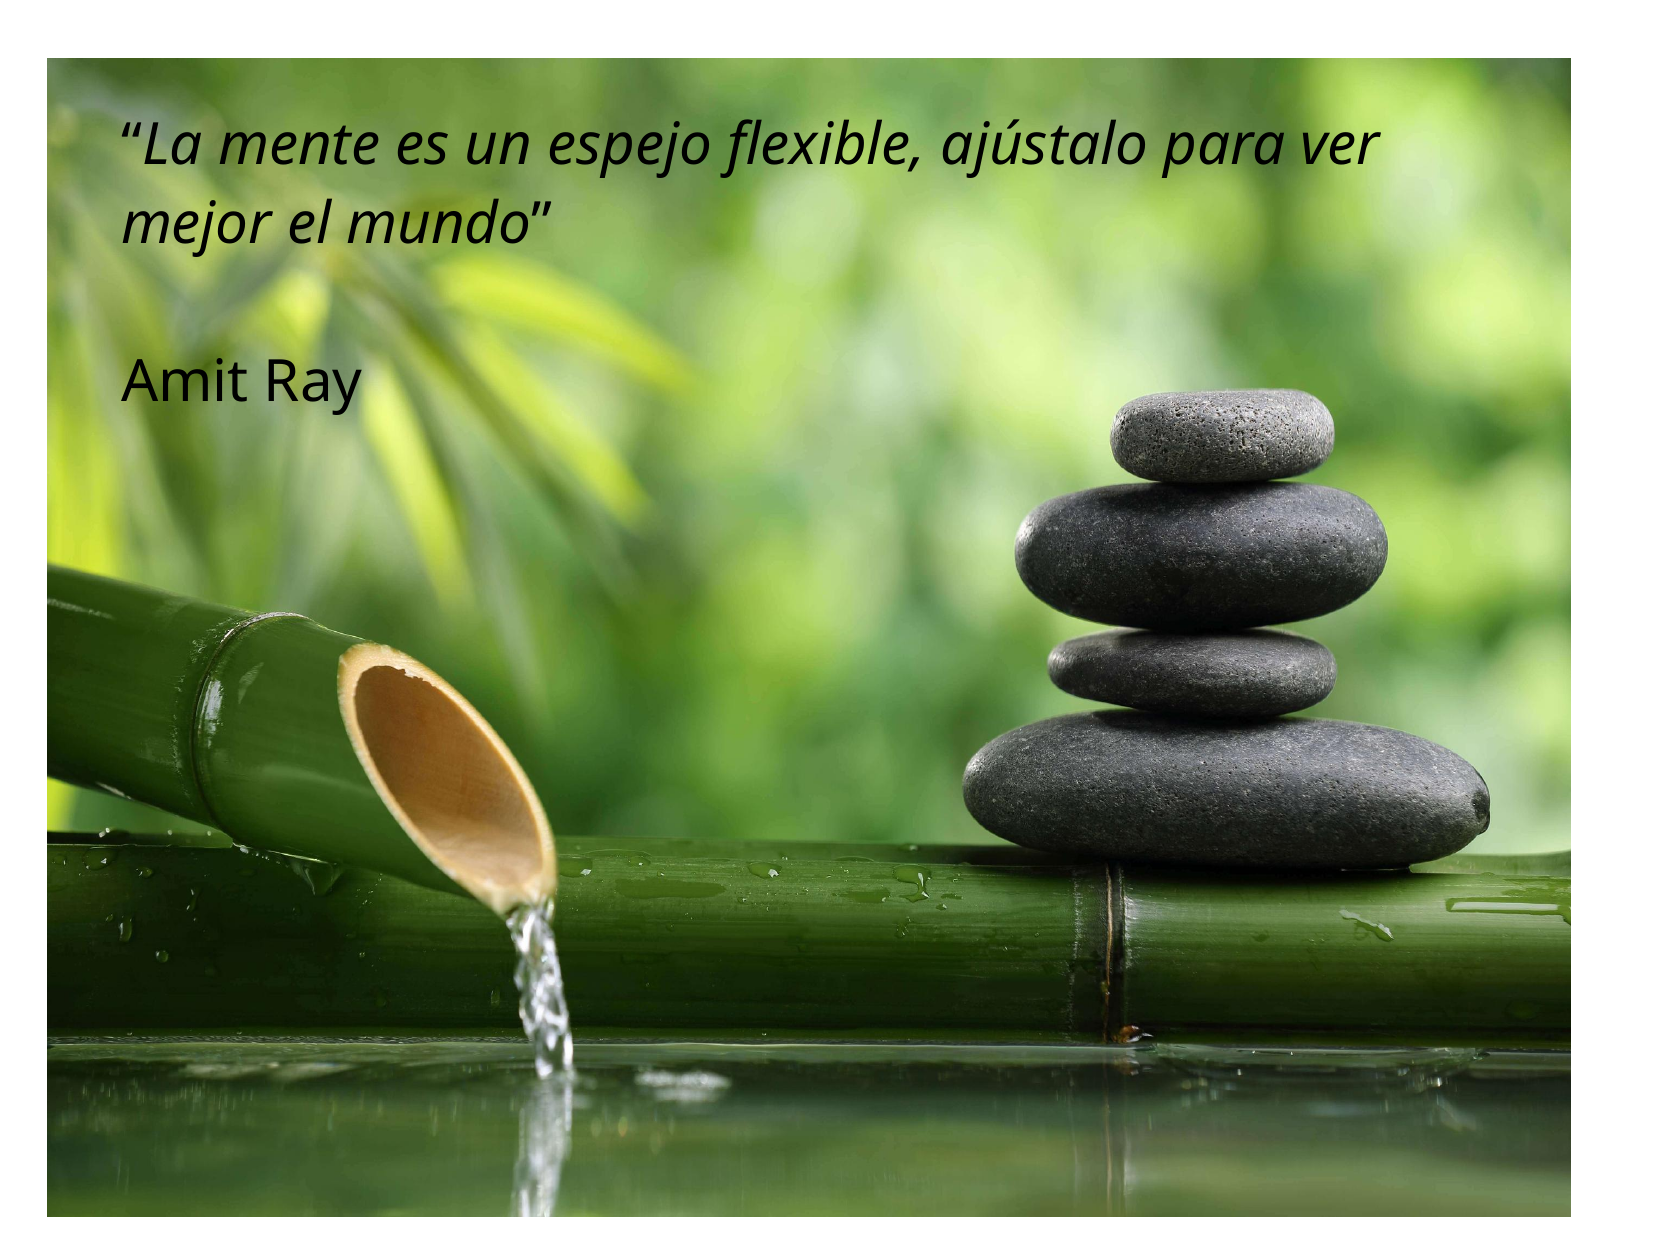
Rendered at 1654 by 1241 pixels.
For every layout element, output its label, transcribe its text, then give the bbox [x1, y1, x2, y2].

text_box “La mente es un espejo flexible, ajústalo para ver mejor el mundo” Amit Ray [106, 94, 1524, 479]
picture [47, 58, 1571, 1217]
